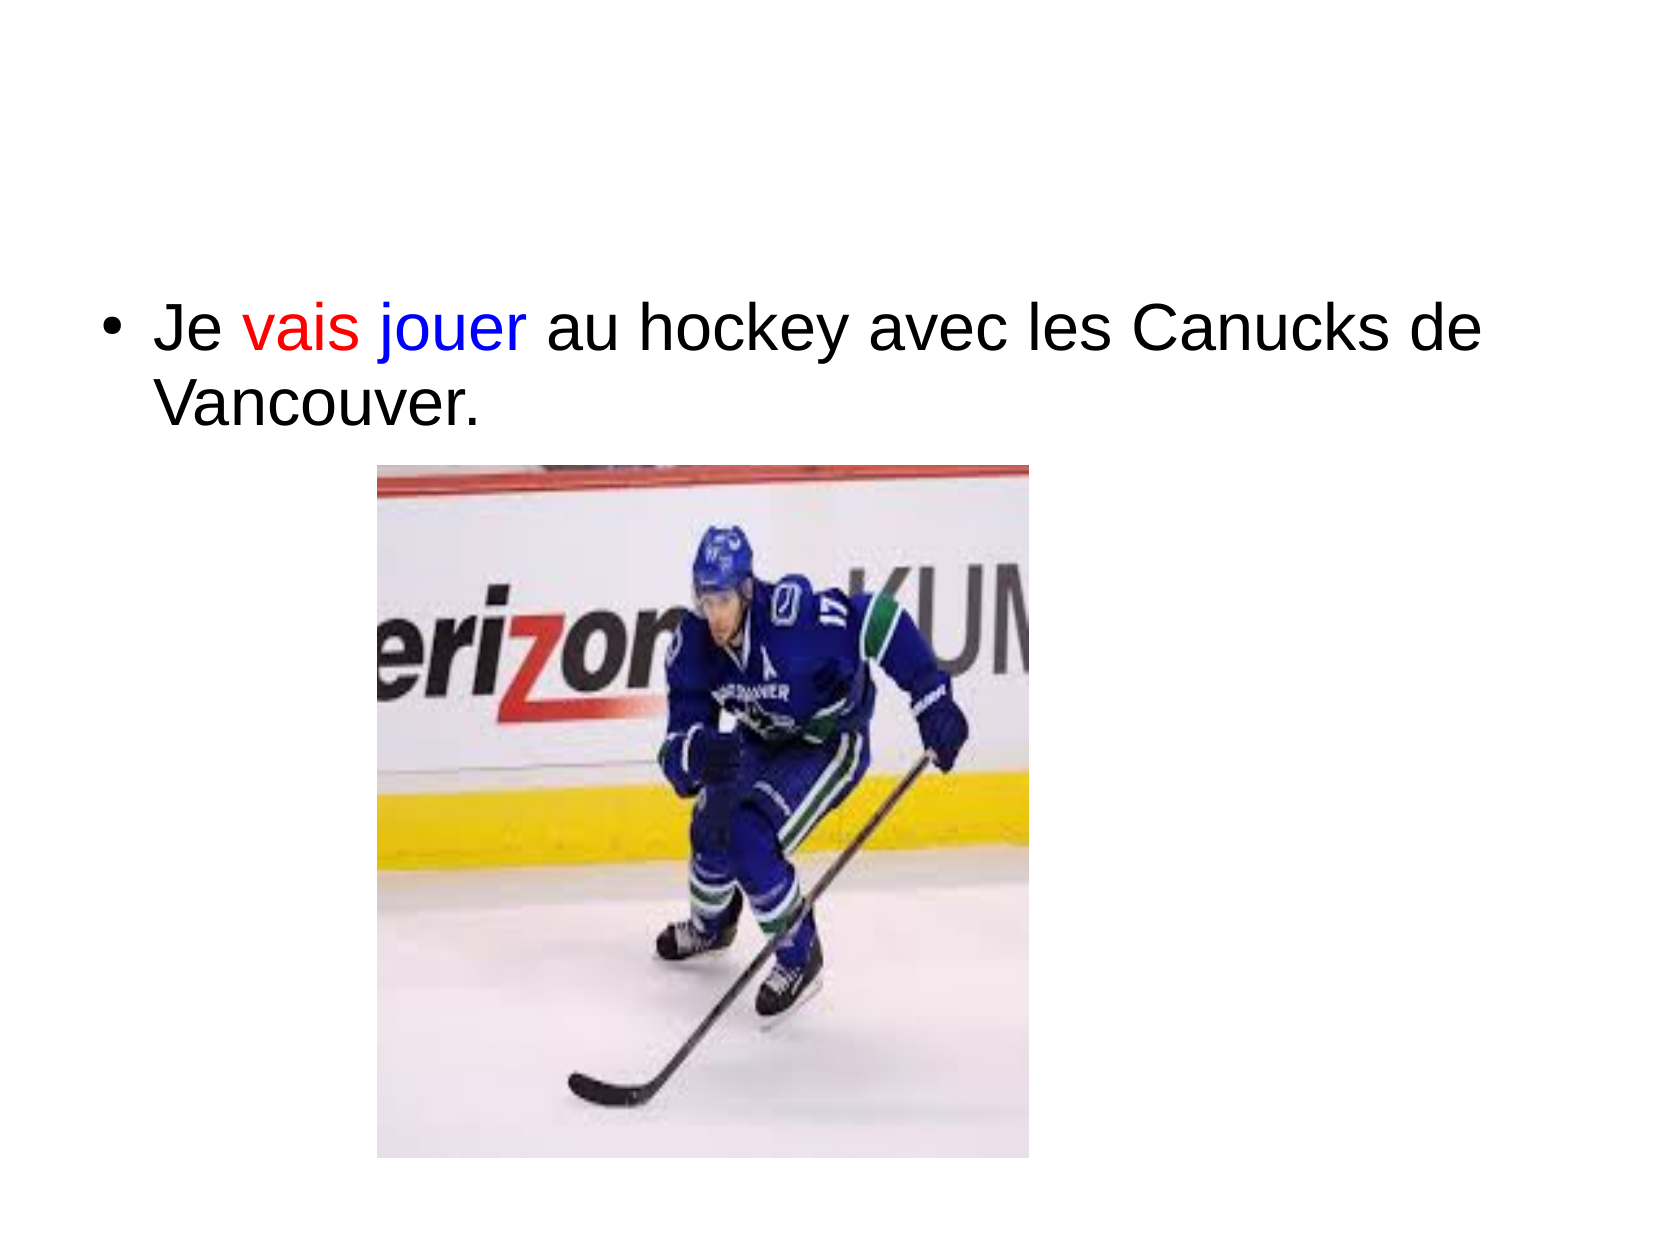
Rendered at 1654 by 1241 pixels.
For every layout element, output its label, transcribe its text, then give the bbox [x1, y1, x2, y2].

picture [377, 465, 1029, 1158]
list Je vais jouer au hockey avec les Canucks de Vancouver. [82, 290, 1571, 1010]
